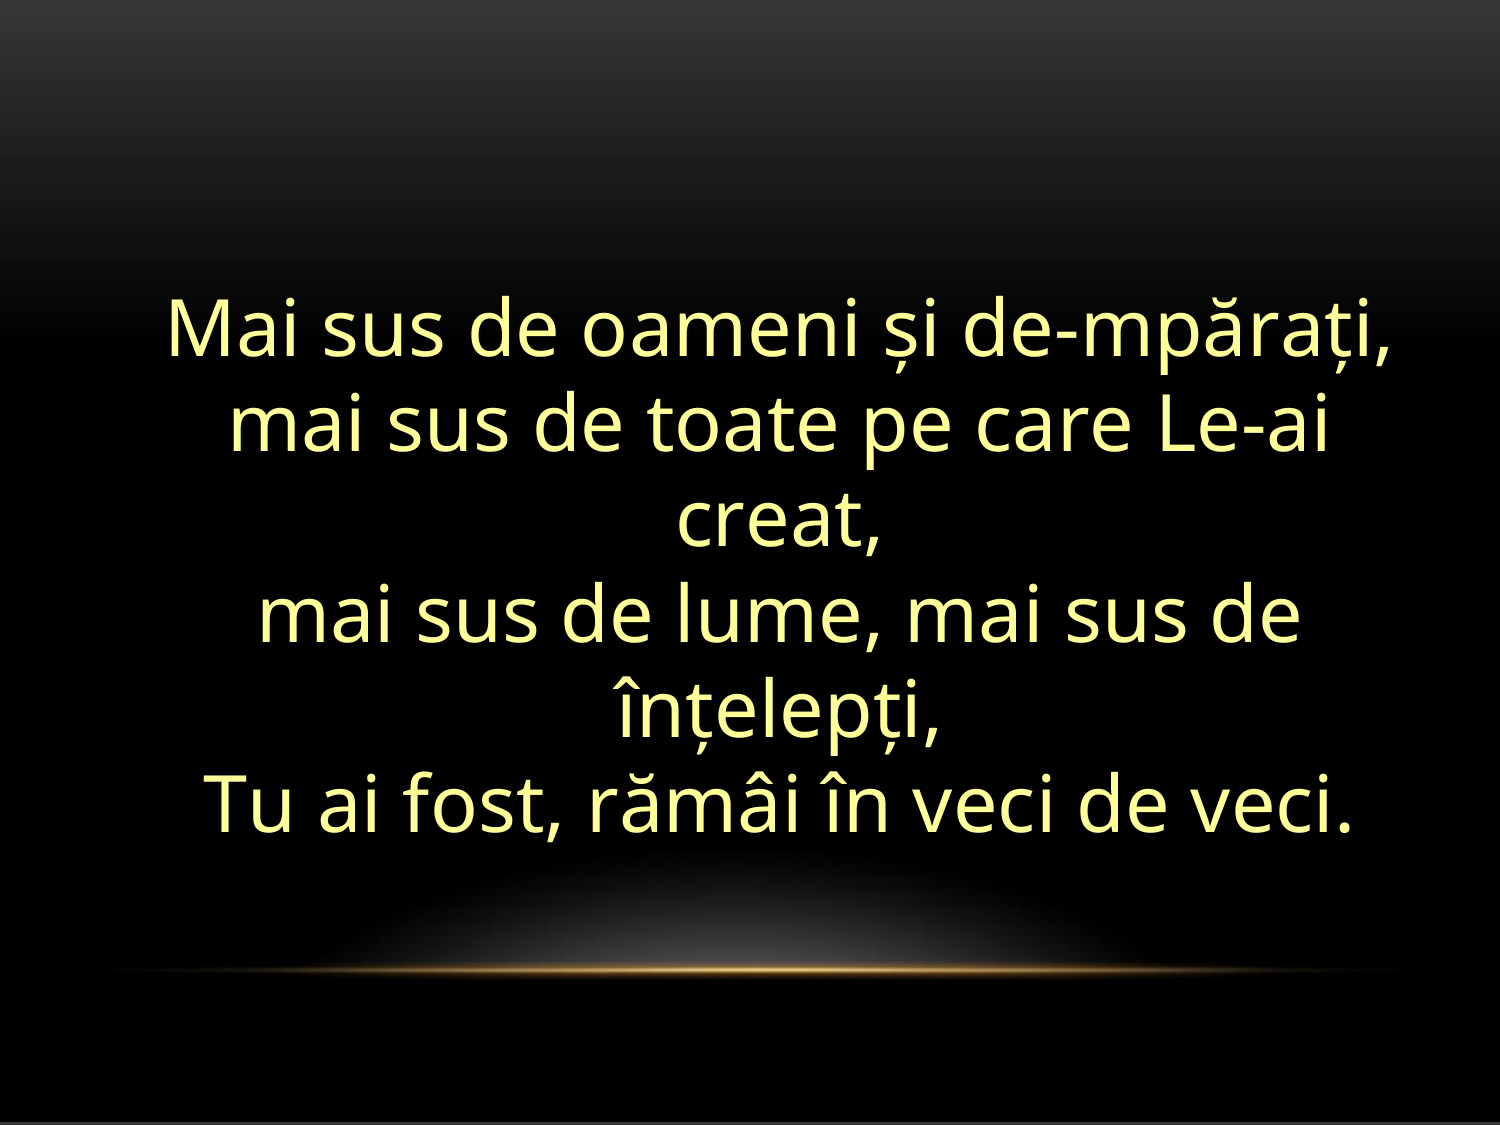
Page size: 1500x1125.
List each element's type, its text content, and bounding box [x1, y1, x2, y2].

text_box Mai sus de oameni şi de-mpăraţi, mai sus de toate pe care Le-ai creat, mai sus de lume, mai sus de înţelepţi, Tu ai fost, rămâi în veci de veci. [87, 249, 1428, 848]
picture [0, 0, 1500, 1125]
